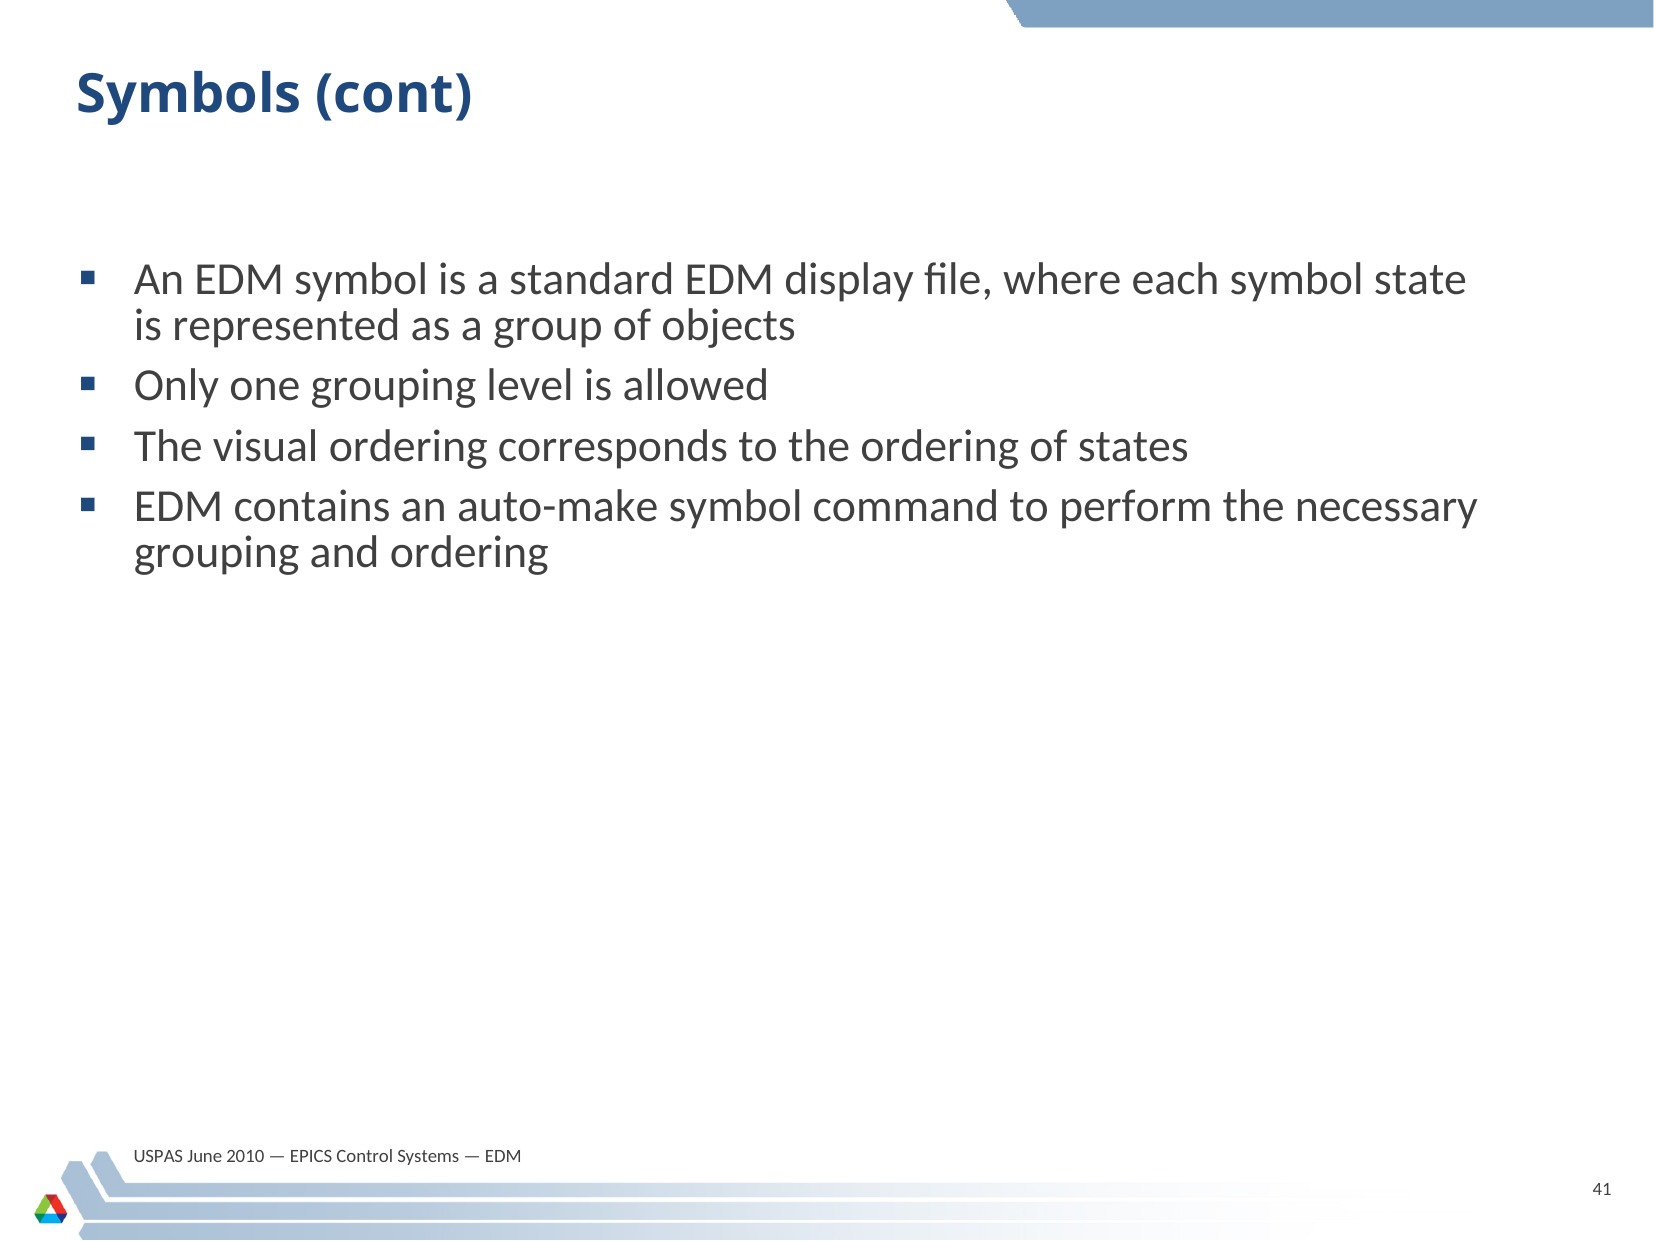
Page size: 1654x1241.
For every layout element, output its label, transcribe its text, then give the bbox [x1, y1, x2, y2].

picture [0, 0, 1654, 29]
title Symbols (cont) [61, 39, 1500, 143]
picture [0, 1143, 1654, 1240]
list An EDM symbol is a standard EDM display file, where each symbol state is represented as a group of objects Only one grouping level is allowed The visual ordering corresponds to the ordering of states EDM contains an auto-make symbol command to perform the necessary grouping and ordering [62, 253, 1498, 889]
